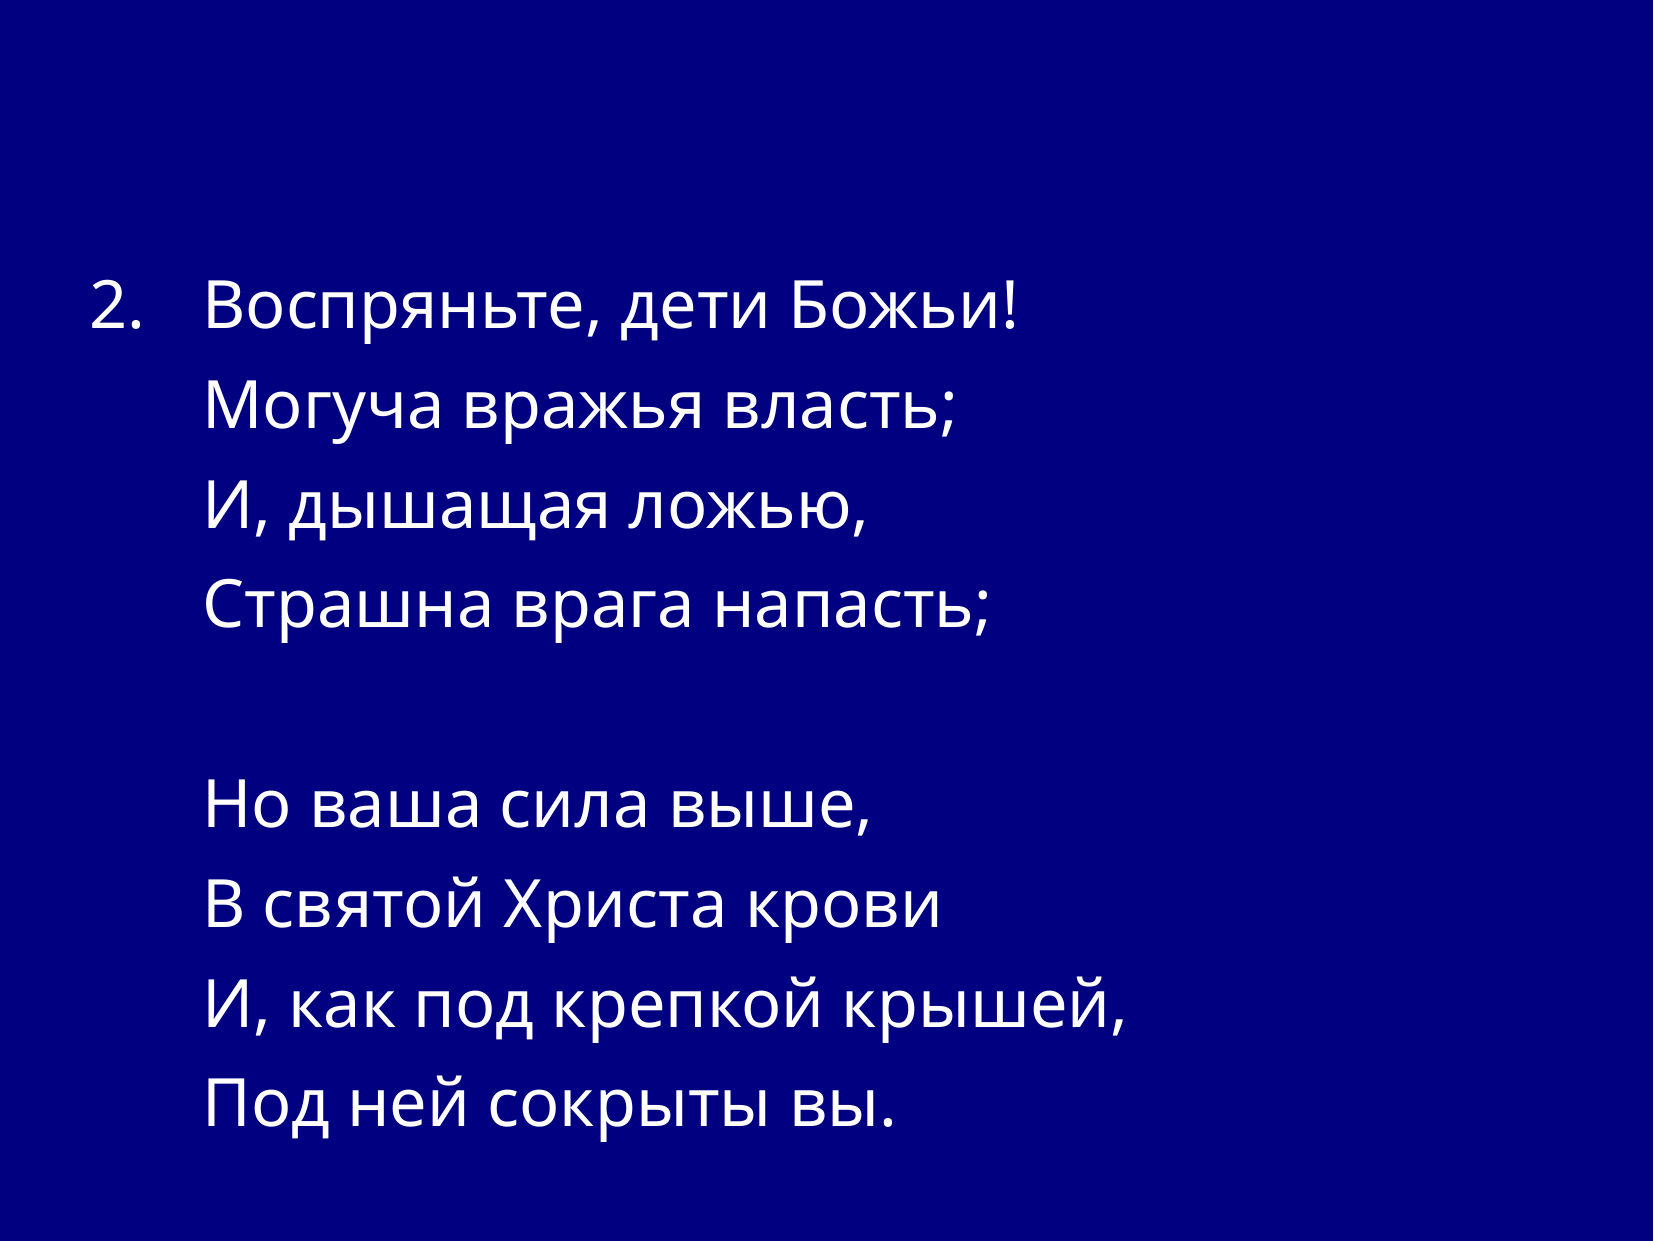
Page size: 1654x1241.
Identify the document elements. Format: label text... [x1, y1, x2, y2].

text_box 2. Воспряньте, дети Божьи! Могуча вражья власть; И, дышащая ложью, Страшна врага напасть; Но ваша сила выше, В святой Христа крови И, как под крепкой крышей, Под ней сокрыты вы. [75, 150, 1576, 1163]
